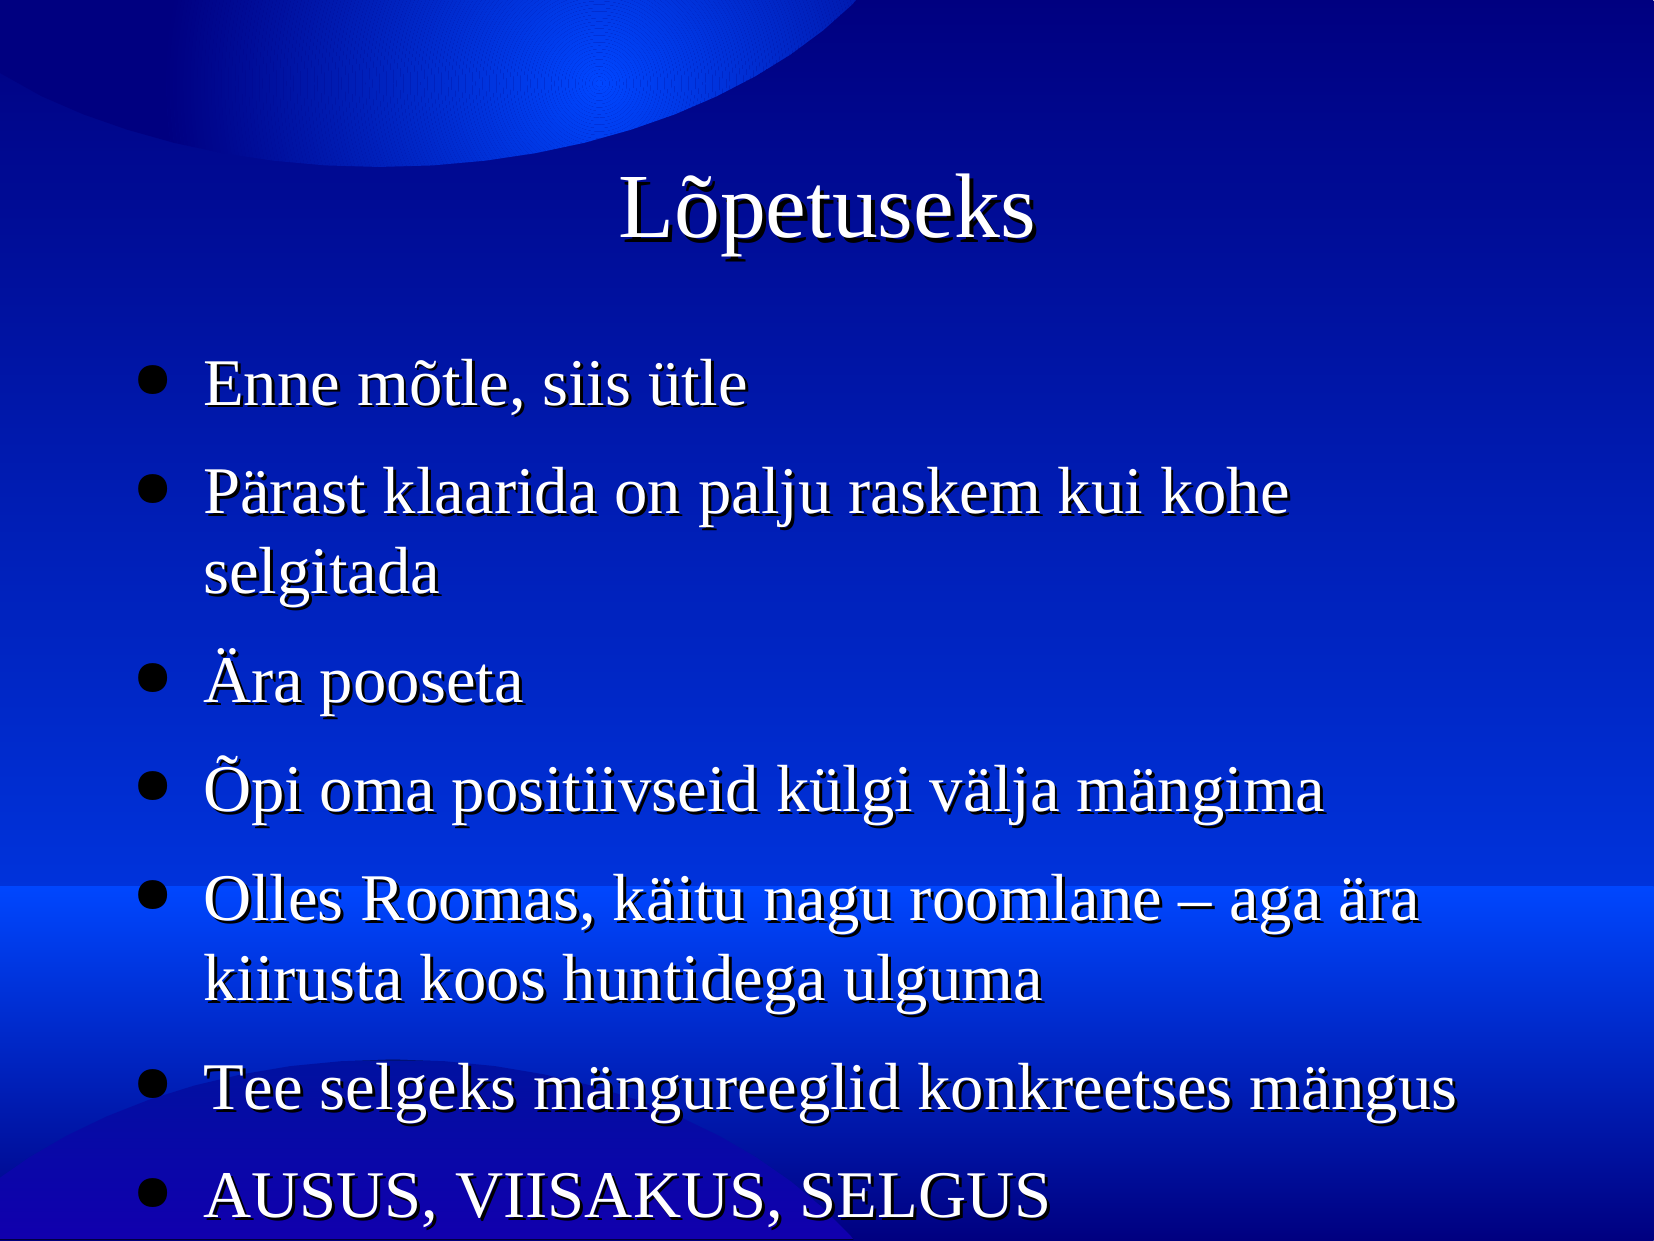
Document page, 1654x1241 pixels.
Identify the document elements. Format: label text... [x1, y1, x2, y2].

list Enne mõtle, siis ütle Pärast klaarida on palju raskem kui kohe selgitada Ära pooseta Õpi oma positiivseid külgi välja mängima Olles Roomas, käitu nagu roomlane – aga ära kiirusta koos huntidega ulguma Tee selgeks mängureeglid konkreetses mängus AUSUS, VIISAKUS, SELGUS [121, 344, 1534, 1232]
title Lõpetuseks [121, 102, 1534, 311]
